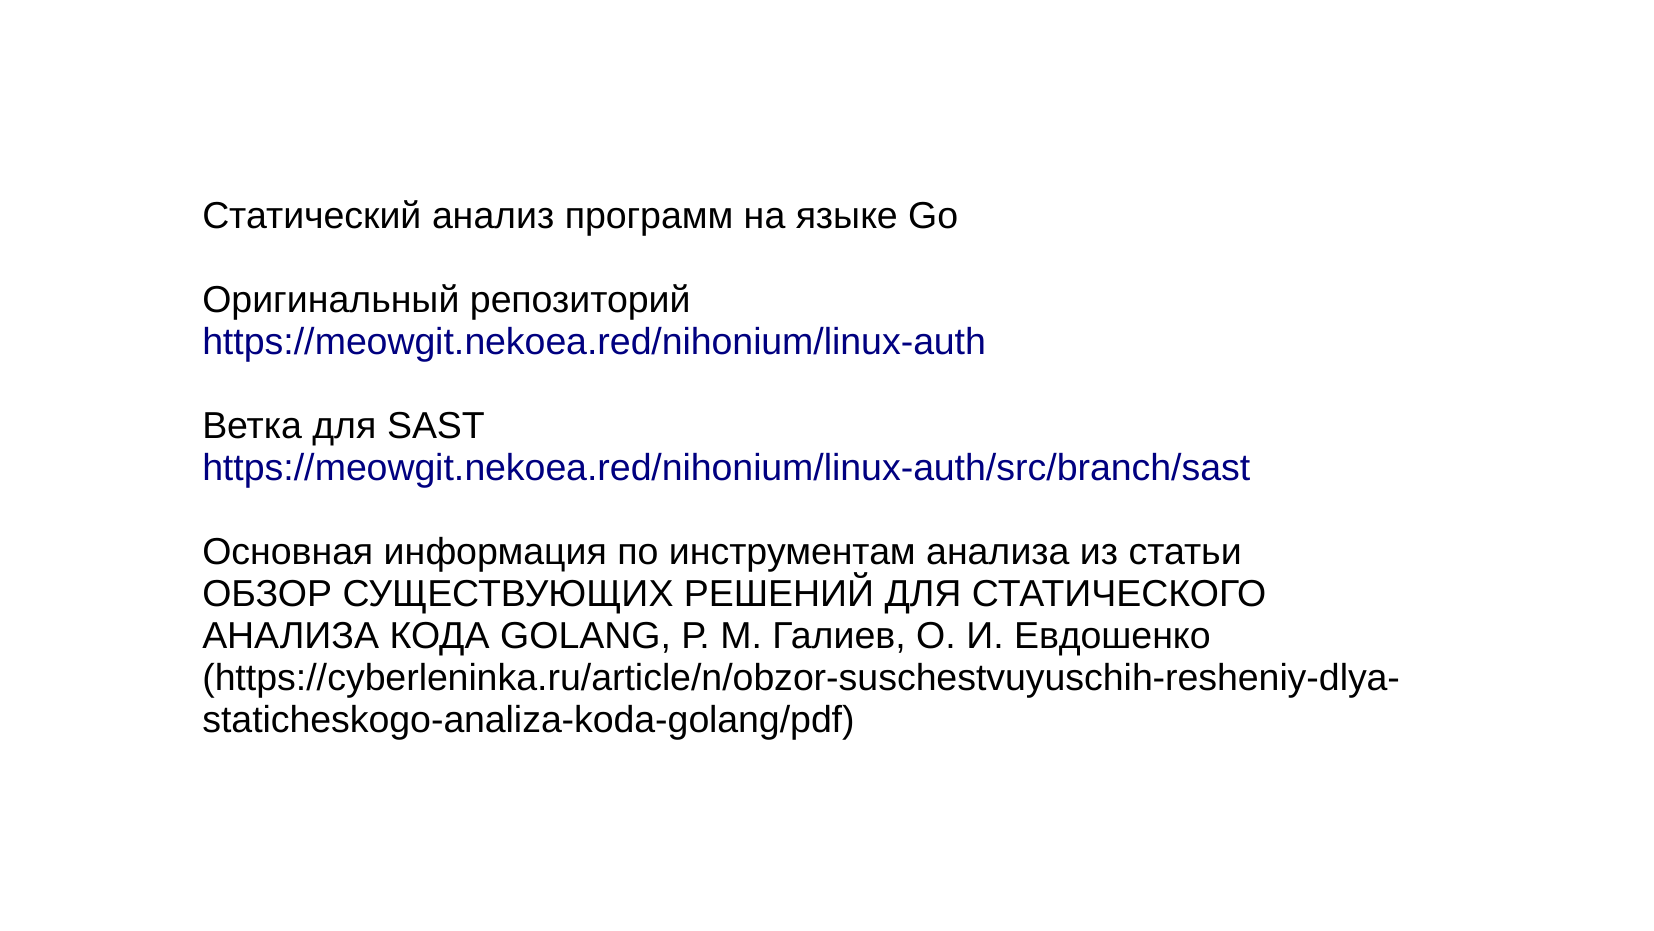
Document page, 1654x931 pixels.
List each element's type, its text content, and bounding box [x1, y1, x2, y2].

text_box Статический анализ программ на языке Go Оригинальный репозиторий https://meowgit.nekoea.red/nihonium/linux-auth Ветка для SAST https://meowgit.nekoea.red/nihonium/linux-auth/src/branch/sast Основная информация по инструментам анализа из статьи ОБЗОР СУЩЕСТВУЮЩИХ РЕШЕНИЙ ДЛЯ СТАТИЧЕСКОГО АНАЛИЗА КОДА GOLANG, Р. М. Галиев, О. И. Евдошенко (https://cyberleninka.ru/article/n/obzor-suschestvuyuschih-resheniy-dlya-staticheskogo-analiza-koda-golang/pdf) [187, 187, 1463, 749]
